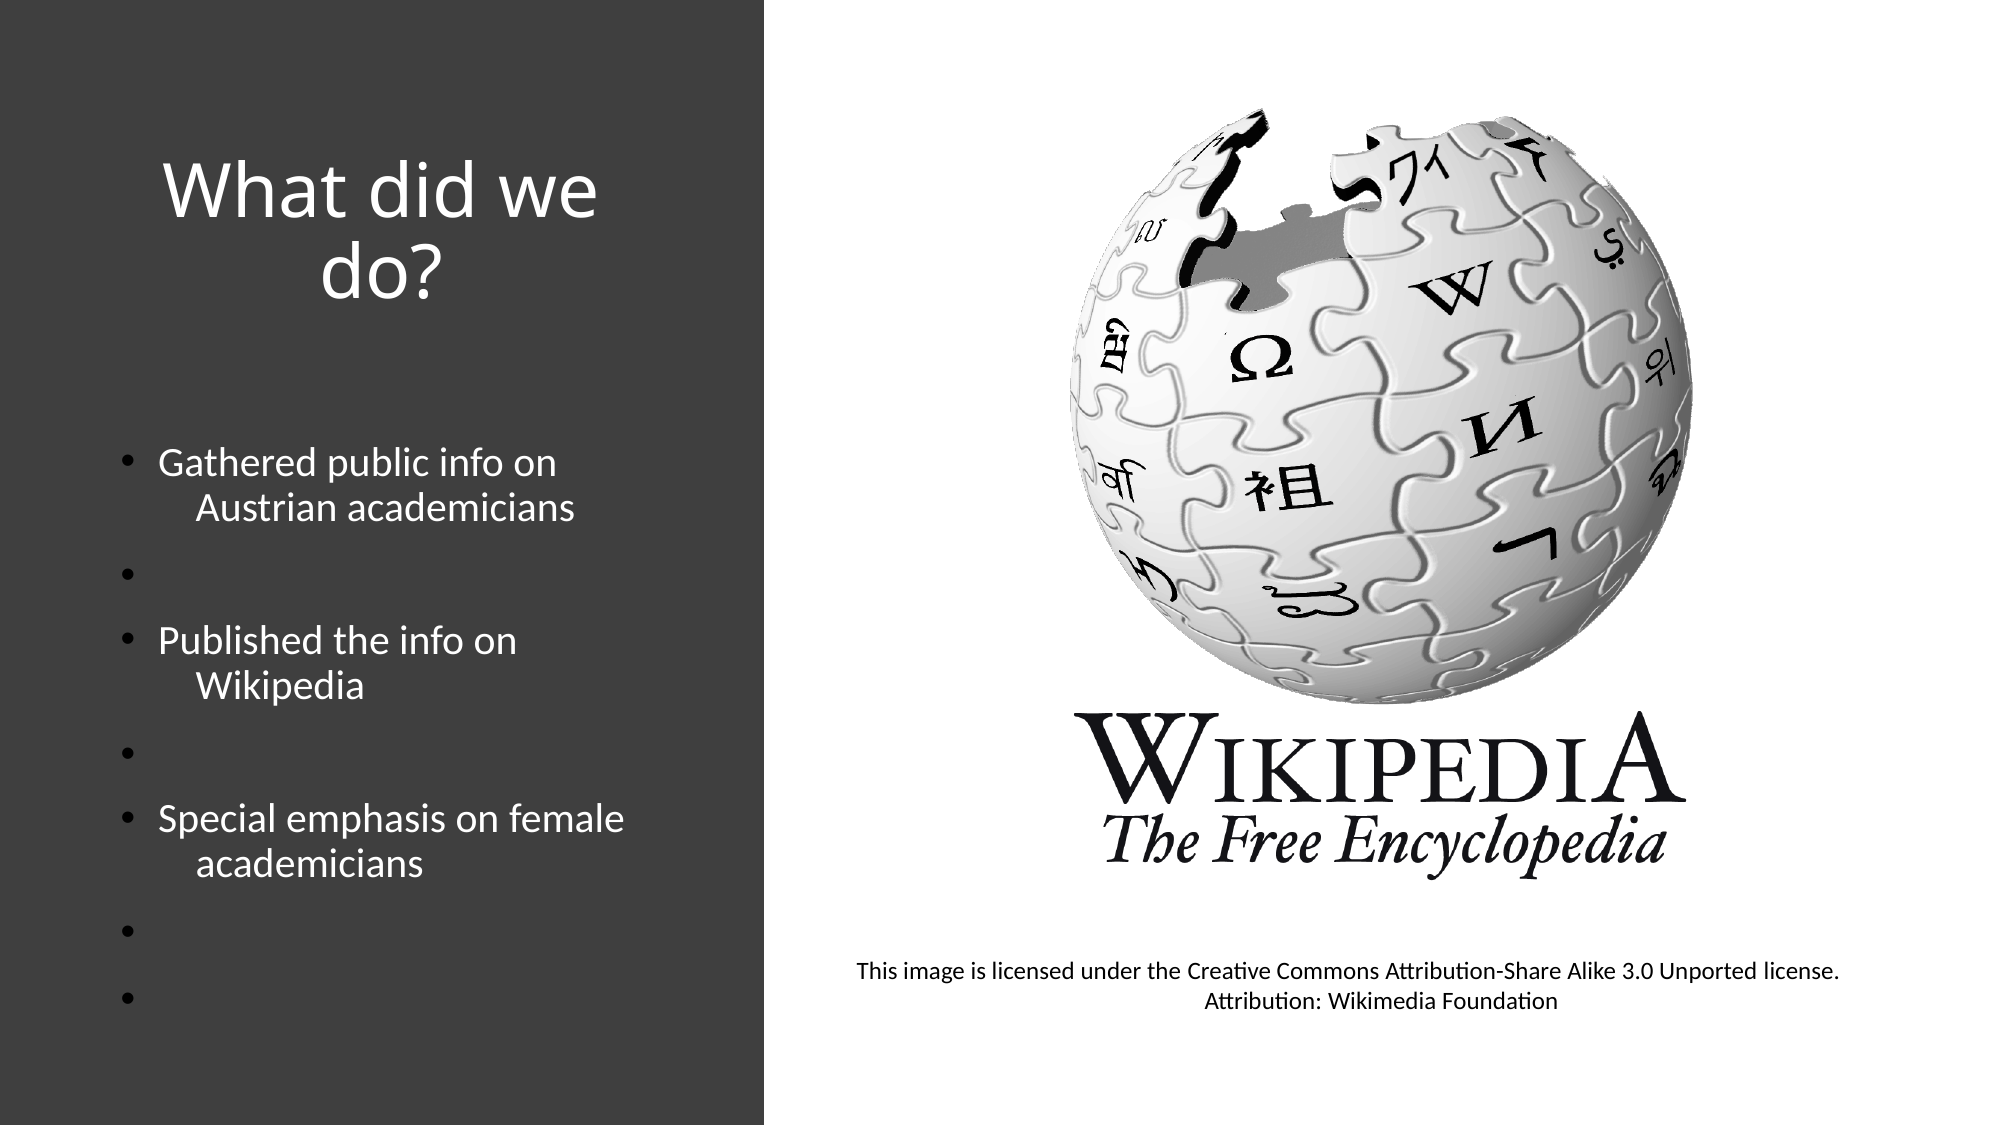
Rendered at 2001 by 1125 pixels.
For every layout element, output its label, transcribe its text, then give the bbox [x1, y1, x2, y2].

title What did we do? [105, 102, 658, 366]
text_box This image is licensed under the Creative Commons Attribution-Share Alike 3.0 Unported license. Attribution: Wikimedia Foundation [819, 947, 1945, 1023]
list Gathered public info on Austrian academicians Published the info on Wikipedia Special emphasis on female academicians [105, 432, 658, 994]
text_box [0, 0, 764, 1125]
picture [1063, 102, 1700, 881]
